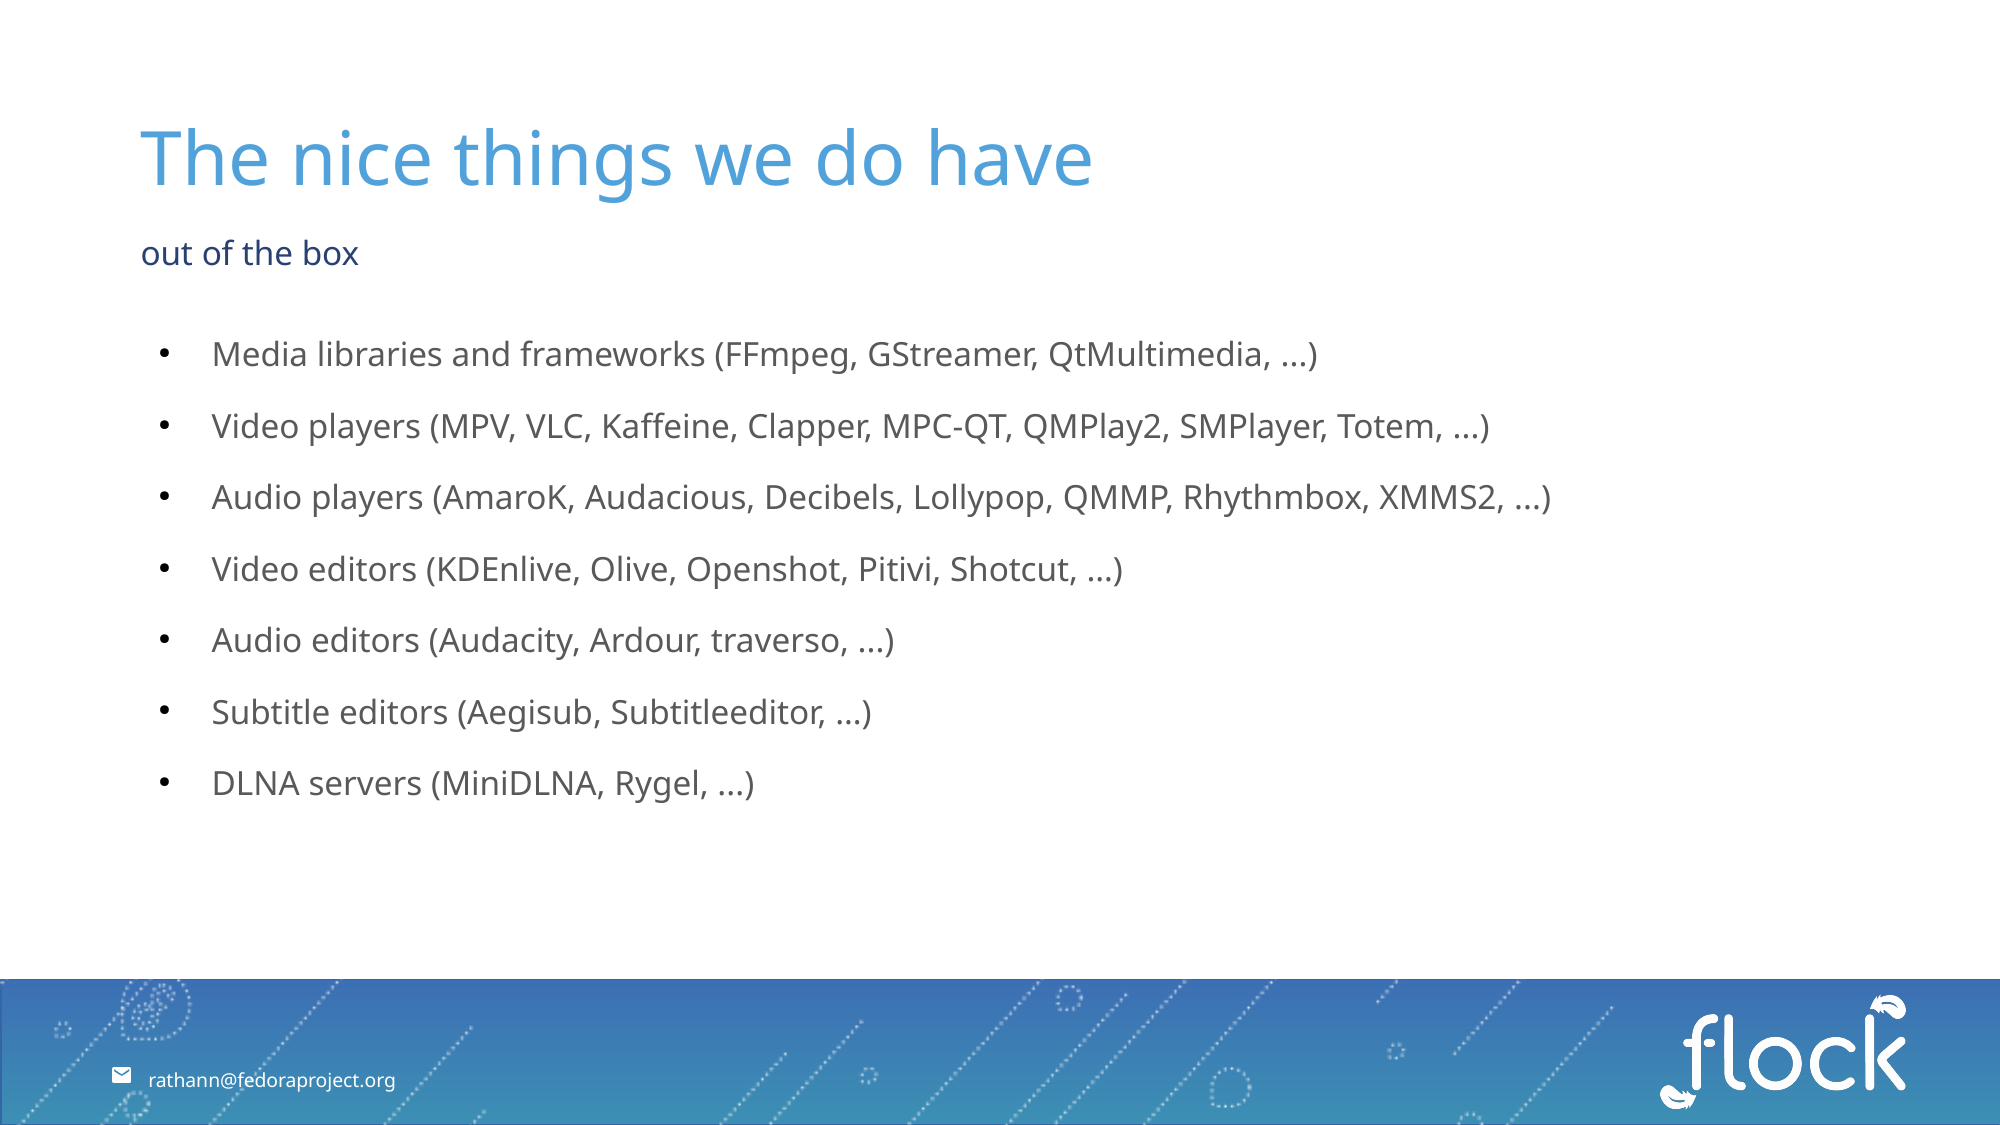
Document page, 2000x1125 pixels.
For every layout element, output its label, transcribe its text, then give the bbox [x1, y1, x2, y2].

subtitle out of the box [140, 218, 1619, 277]
list rathann@fedoraproject.org [148, 1066, 454, 1093]
list Media libraries and frameworks (FFmpeg, GStreamer, QtMultimedia, ...) Video players (MPV, VLC, Kaffeine, Clapper, MPC-QT, QMPlay2, SMPlayer, Totem, ...) Audio players (AmaroK, Audacious, Decibels, Lollypop, QMMP, Rhythmbox, XMMS2, ...) Video editors (KDEnlive, Olive, Openshot, Pitivi, Shotcut, …) Audio editors (Audacity, Ardour, traverso, ...) Subtitle editors (Aegisub, Subtitleeditor, …) DLNA servers (MiniDLNA, Rygel, ...) [140, 315, 1619, 893]
title The nice things we do have [140, 93, 1619, 218]
picture [0, 585, 1906, 1125]
